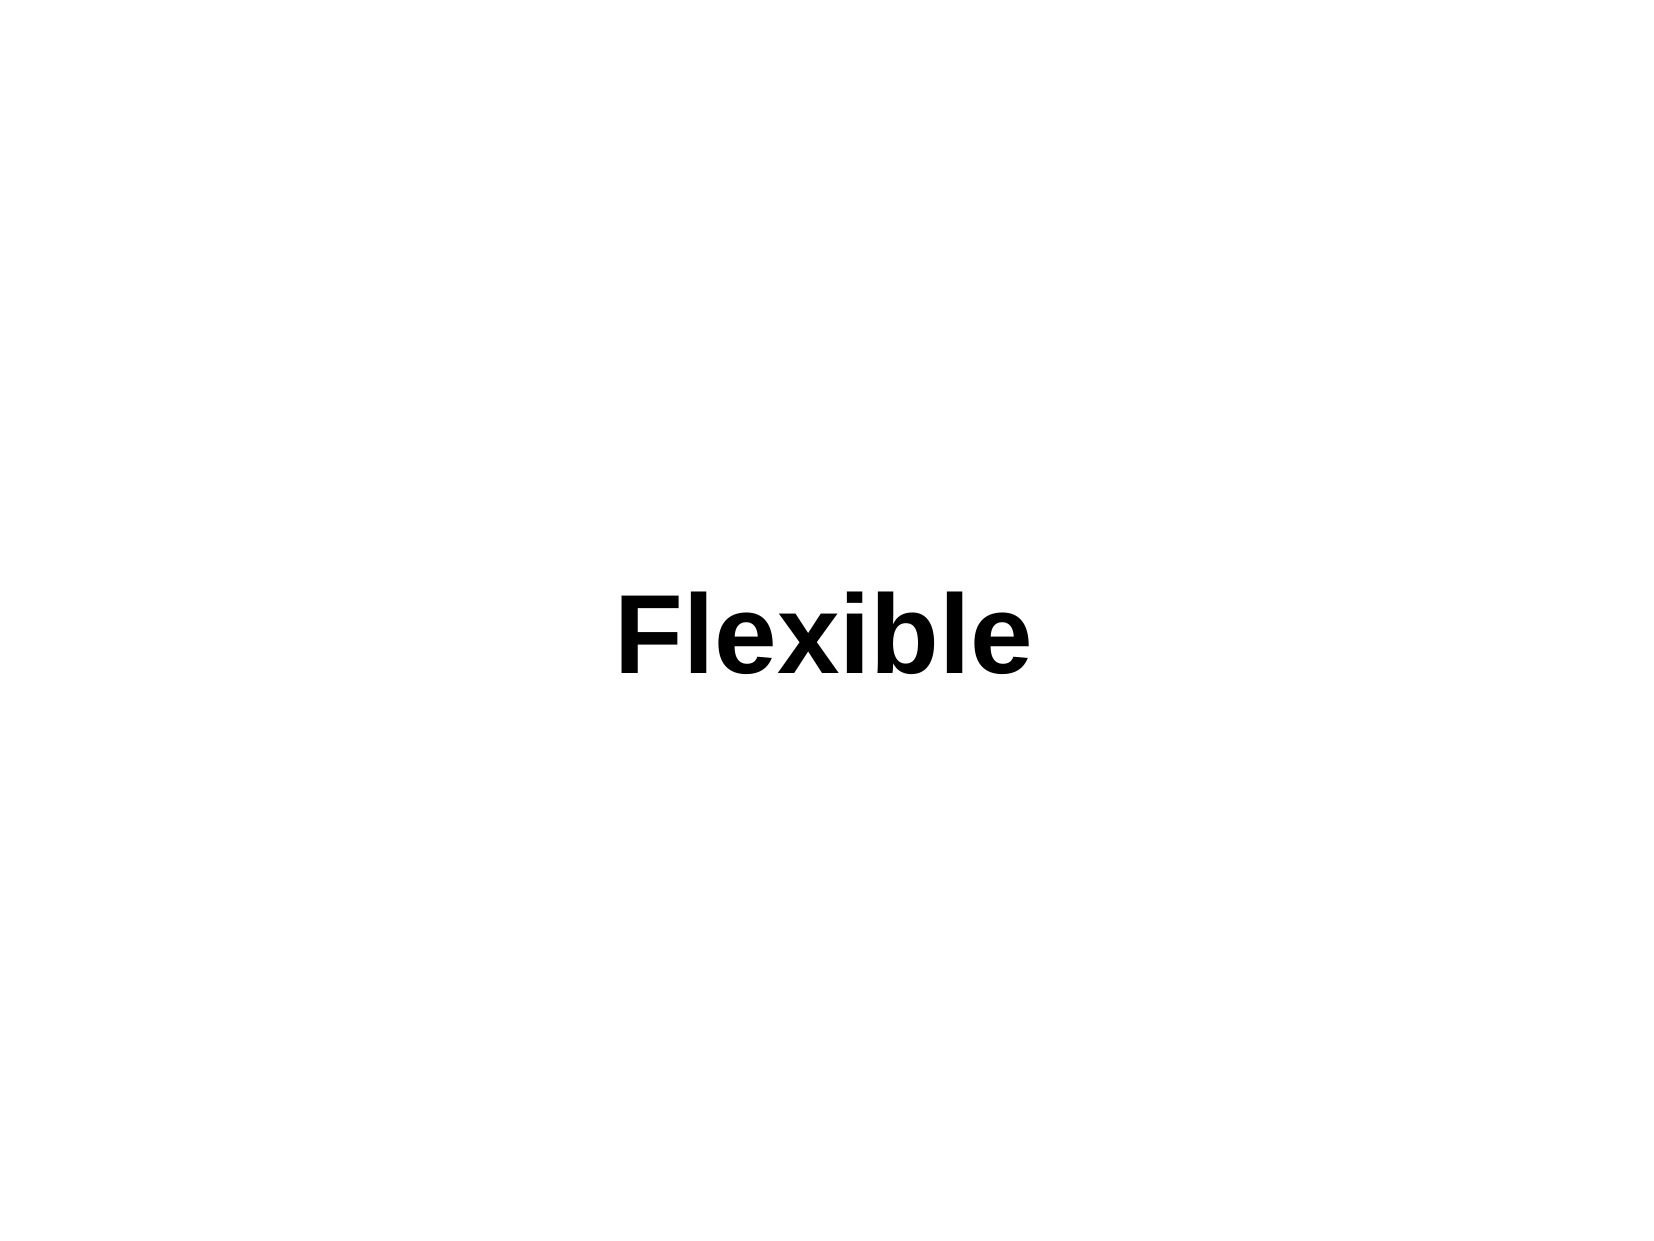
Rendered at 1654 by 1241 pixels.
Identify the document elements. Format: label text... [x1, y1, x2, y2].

text_box Flexible [600, 187, 1088, 1088]
